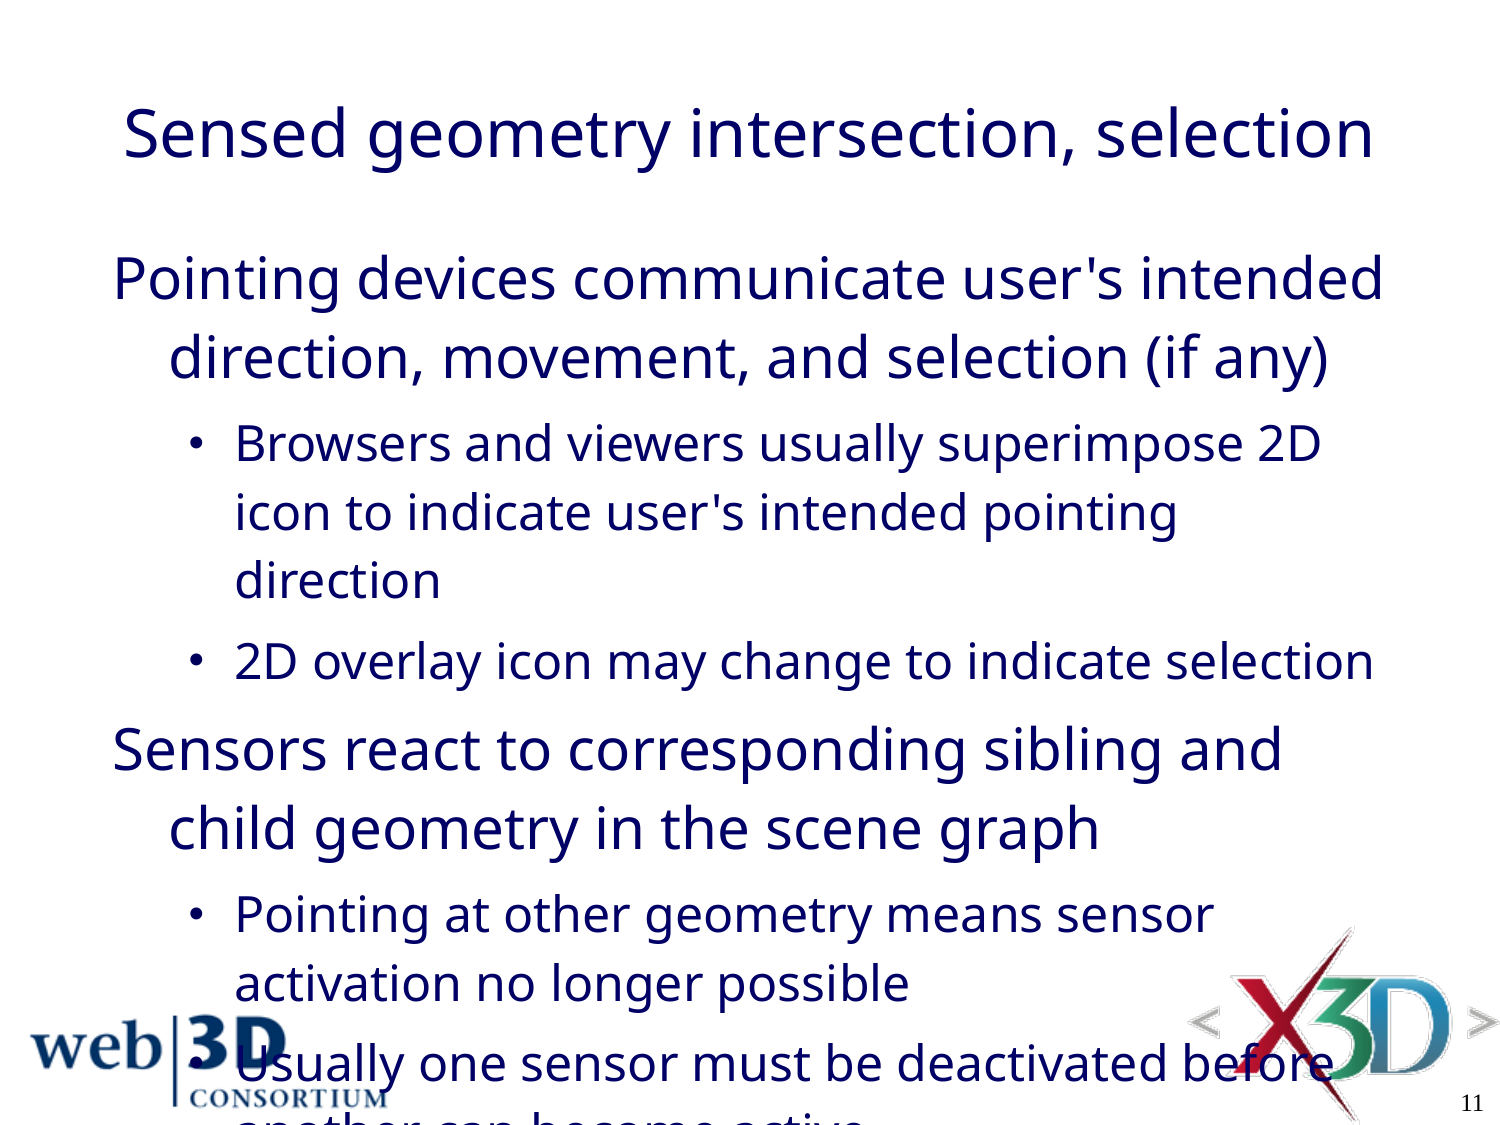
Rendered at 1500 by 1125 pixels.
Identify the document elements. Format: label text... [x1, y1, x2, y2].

picture [1187, 926, 1500, 1125]
picture [1190, 1057, 1204, 1078]
picture [12, 998, 413, 1118]
list Pointing devices communicate user's intended direction, movement, and selection (if any) Browsers and viewers usually superimpose 2D icon to indicate user's intended pointing direction 2D overlay icon may change to indicate selection Sensors react to corresponding sibling and child geometry in the scene graph Pointing at other geometry means sensor activation no longer possible Usually one sensor must be deactivated before another can become active [112, 237, 1388, 1006]
title Sensed geometry intersection, selection [112, 44, 1388, 218]
